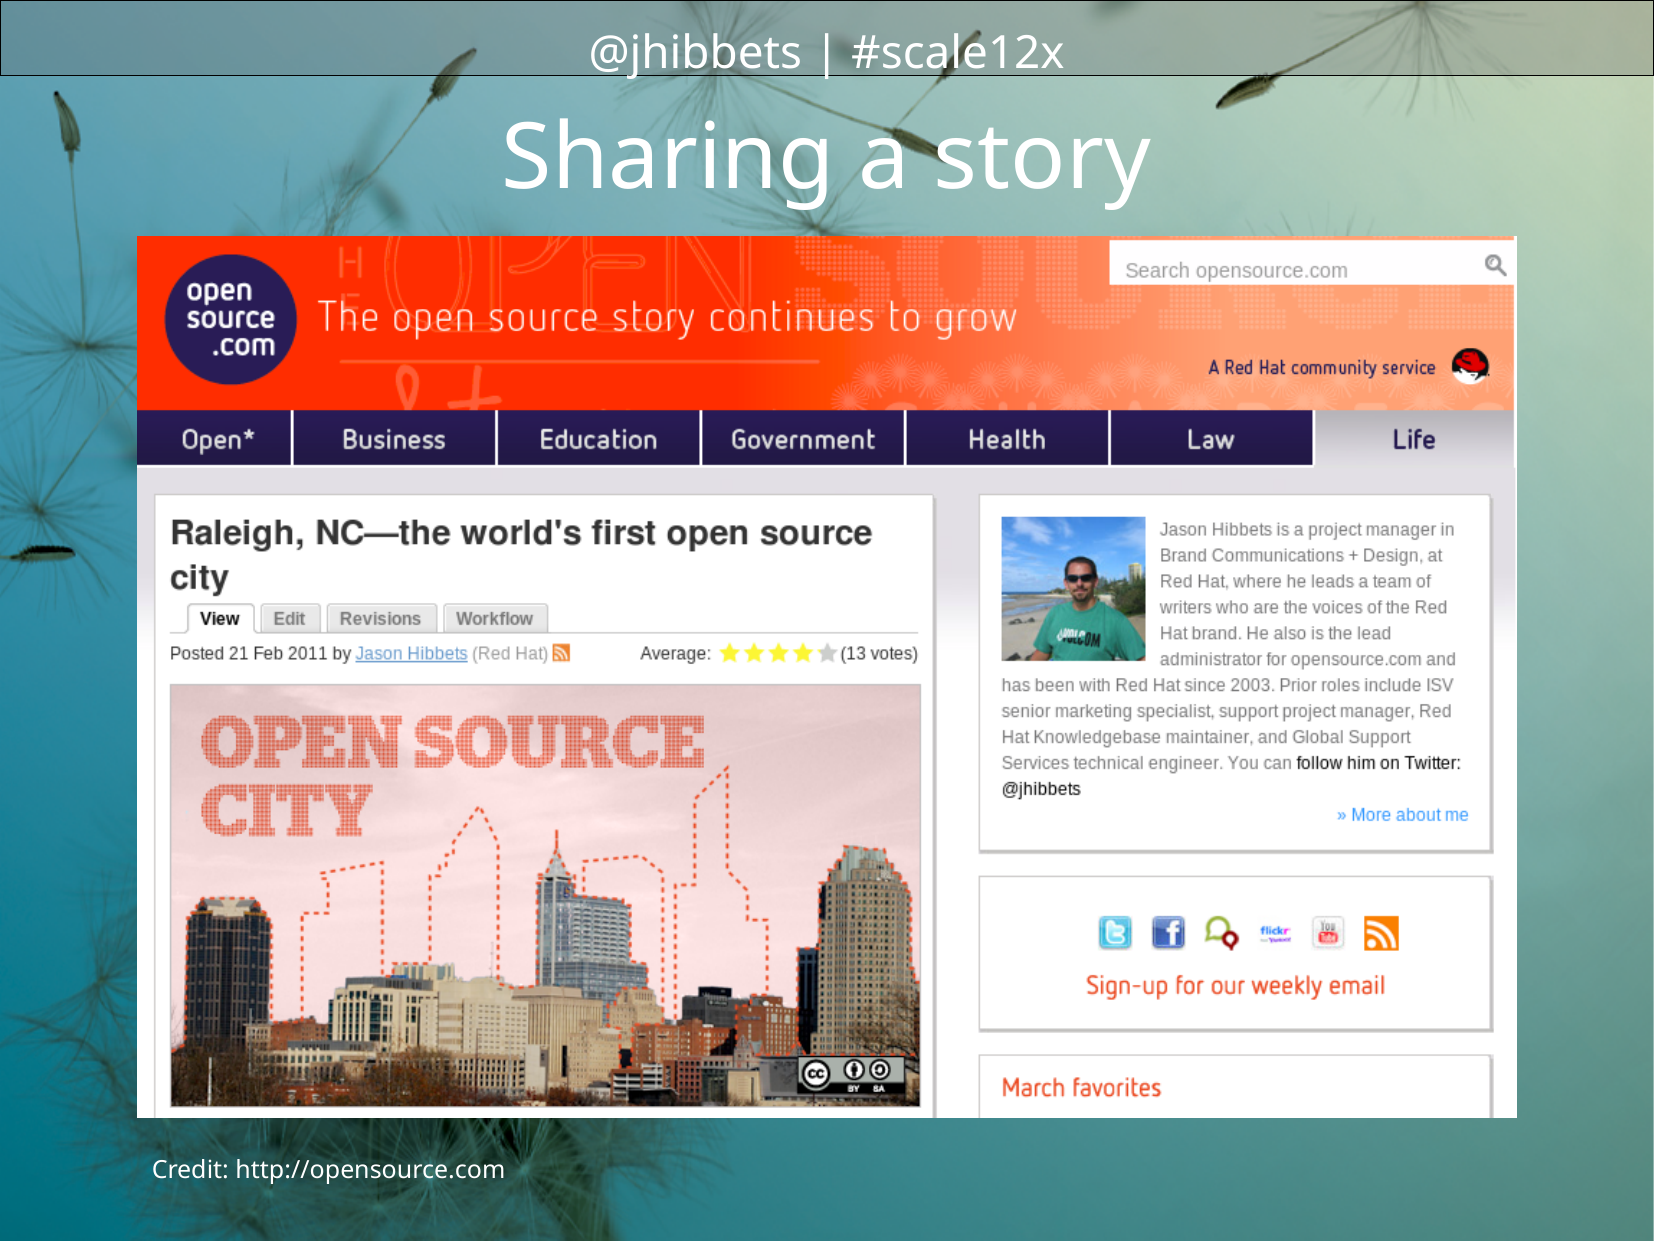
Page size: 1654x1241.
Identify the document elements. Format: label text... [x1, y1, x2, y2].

title Sharing a story [82, 49, 1571, 257]
picture [0, 76, 1654, 1241]
text_box Credit: http://opensource.com [137, 1144, 525, 1188]
